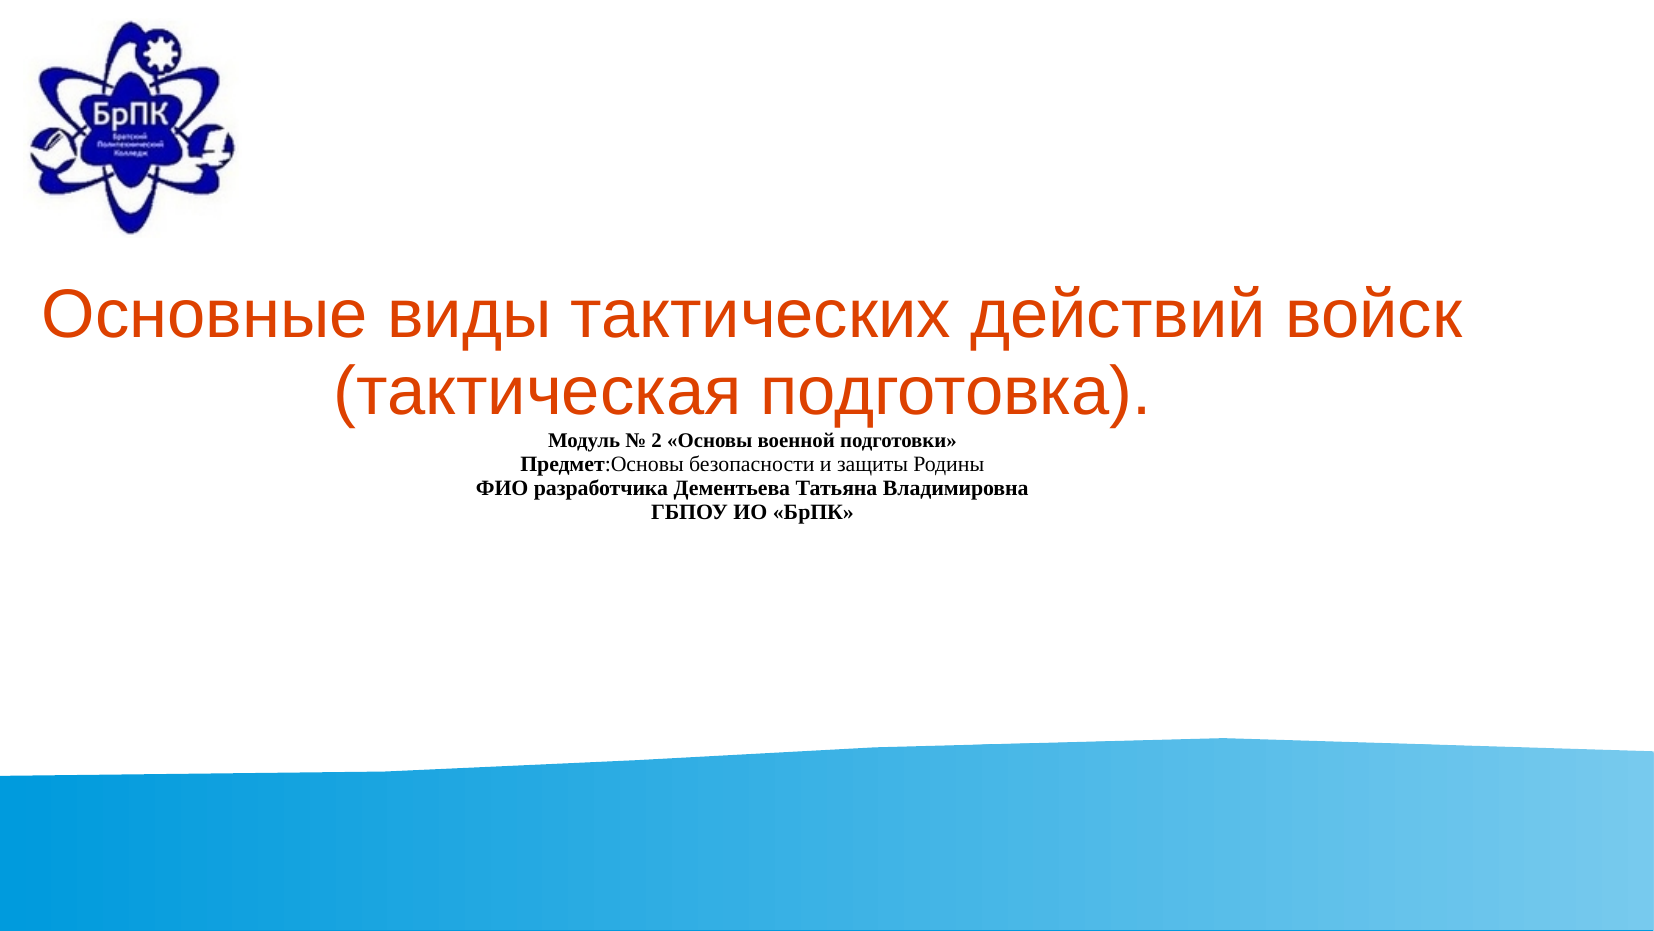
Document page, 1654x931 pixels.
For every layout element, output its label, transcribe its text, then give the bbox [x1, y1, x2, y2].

title Основные виды тактических действий войск (тактическая подготовка). Модуль № 2 «Основы военной подготовки» Предмет:Основы безопасности и защиты Родины ФИО разработчика Дементьева Татьяна Владимировна ГБПОУ ИО «БрПК» [0, 217, 1506, 607]
picture [23, 18, 242, 238]
